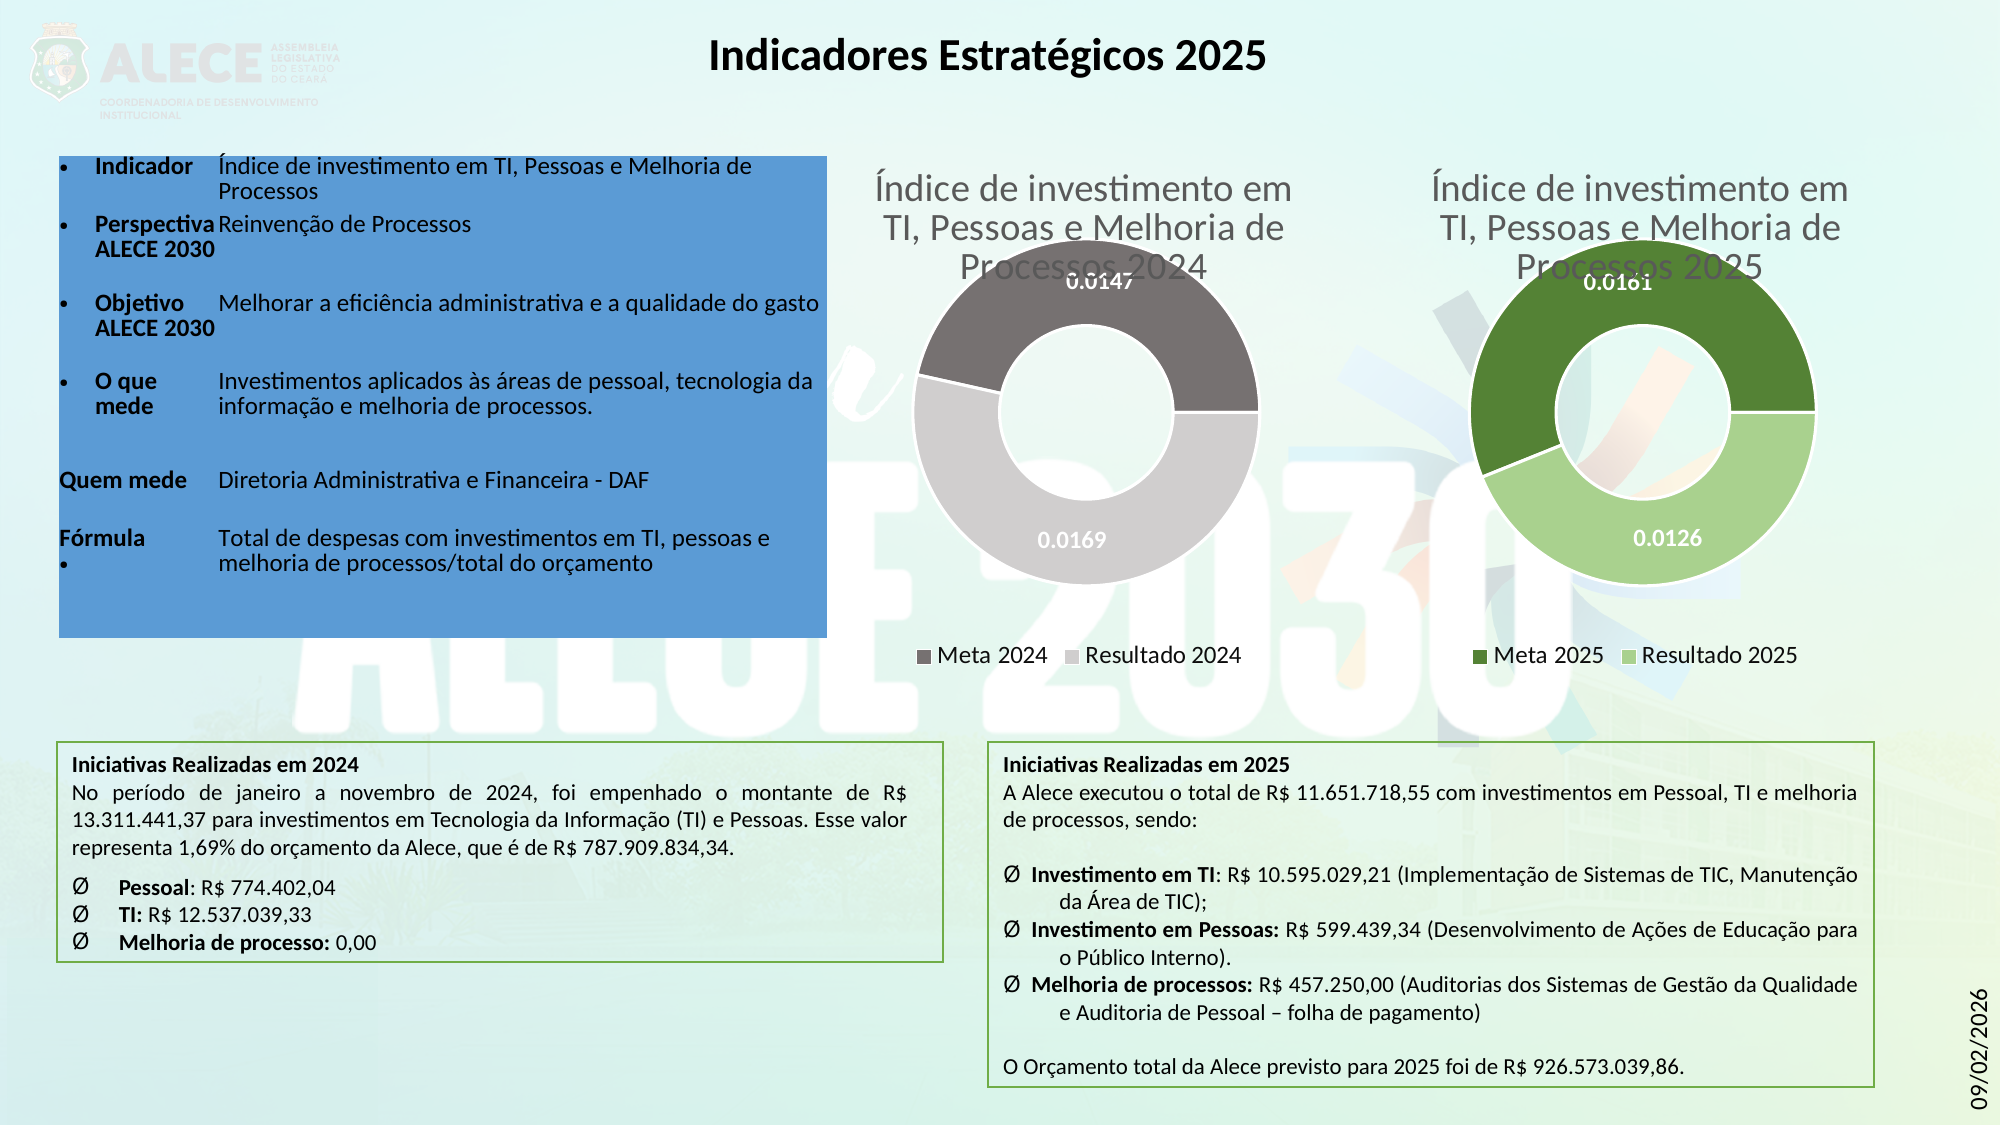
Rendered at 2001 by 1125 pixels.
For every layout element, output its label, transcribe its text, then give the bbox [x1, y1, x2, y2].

table_cell Quem mede [59, 470, 218, 528]
text_box Iniciativas Realizadas em 2024 No período de janeiro a novembro de 2024, foi empenhado o montante de R$ 13.311.441,37 para investimentos em Tecnologia da Informação (TI) e Pessoas. Esse valor representa 1,69% do orçamento da Alece, que é de R$ 787.909.834,34. Pessoal: R$ 774.402,04 TI: R$ 12.537.039,33 Melhoria de processo: 0,00 [57, 742, 943, 962]
text_box 09/02/2026 [1954, 972, 2000, 1125]
table_cell Fórmula [59, 528, 218, 638]
table_cell Reinvenção de Processos [218, 214, 827, 292]
text_box Iniciativas Realizadas em 2025 A Alece executou o total de R$ 11.651.718,55 com investimentos em Pessoal, TI e melhoria de processos, sendo: Investimento em TI: R$ 10.595.029,21 (Implementação de Sistemas de TIC, Manutenção da Área de TIC); Investimento em Pessoas: R$ 599.439,34 (Desenvolvimento de Ações de Educação para o Público Interno). Melhoria de processos: R$ 457.250,00 (Auditorias dos Sistemas de Gestão da Qualidade e Auditoria de Pessoal – folha de pagamento) O Orçamento total da Alece previsto para 2025 foi de R$ 926.573.039,86. [988, 742, 1874, 1087]
table_cell Diretoria Administrativa e Financeira - DAF [218, 470, 827, 528]
chart [807, 155, 1351, 676]
table_cell Total de despesas com investimentos em TI, pessoas e melhoria de processos/total do orçamento [218, 528, 827, 638]
title Indicadores Estratégicos 2025 [671, 22, 1305, 89]
chart [1363, 155, 1908, 676]
table_cell Objetivo ALECE 2030 [59, 292, 218, 371]
table_header Índice de investimento em TI, Pessoas e Melhoria de Processos [218, 156, 827, 214]
table_cell Melhorar a eficiência administrativa e a qualidade do gasto [218, 292, 827, 371]
table_cell O que mede [59, 371, 218, 470]
table_cell Investimentos aplicados às áreas de pessoal, tecnologia da informação e melhoria de processos. [218, 371, 827, 470]
table_cell Perspectiva ALECE 2030 [59, 214, 218, 292]
table_header Indicador [59, 156, 218, 214]
